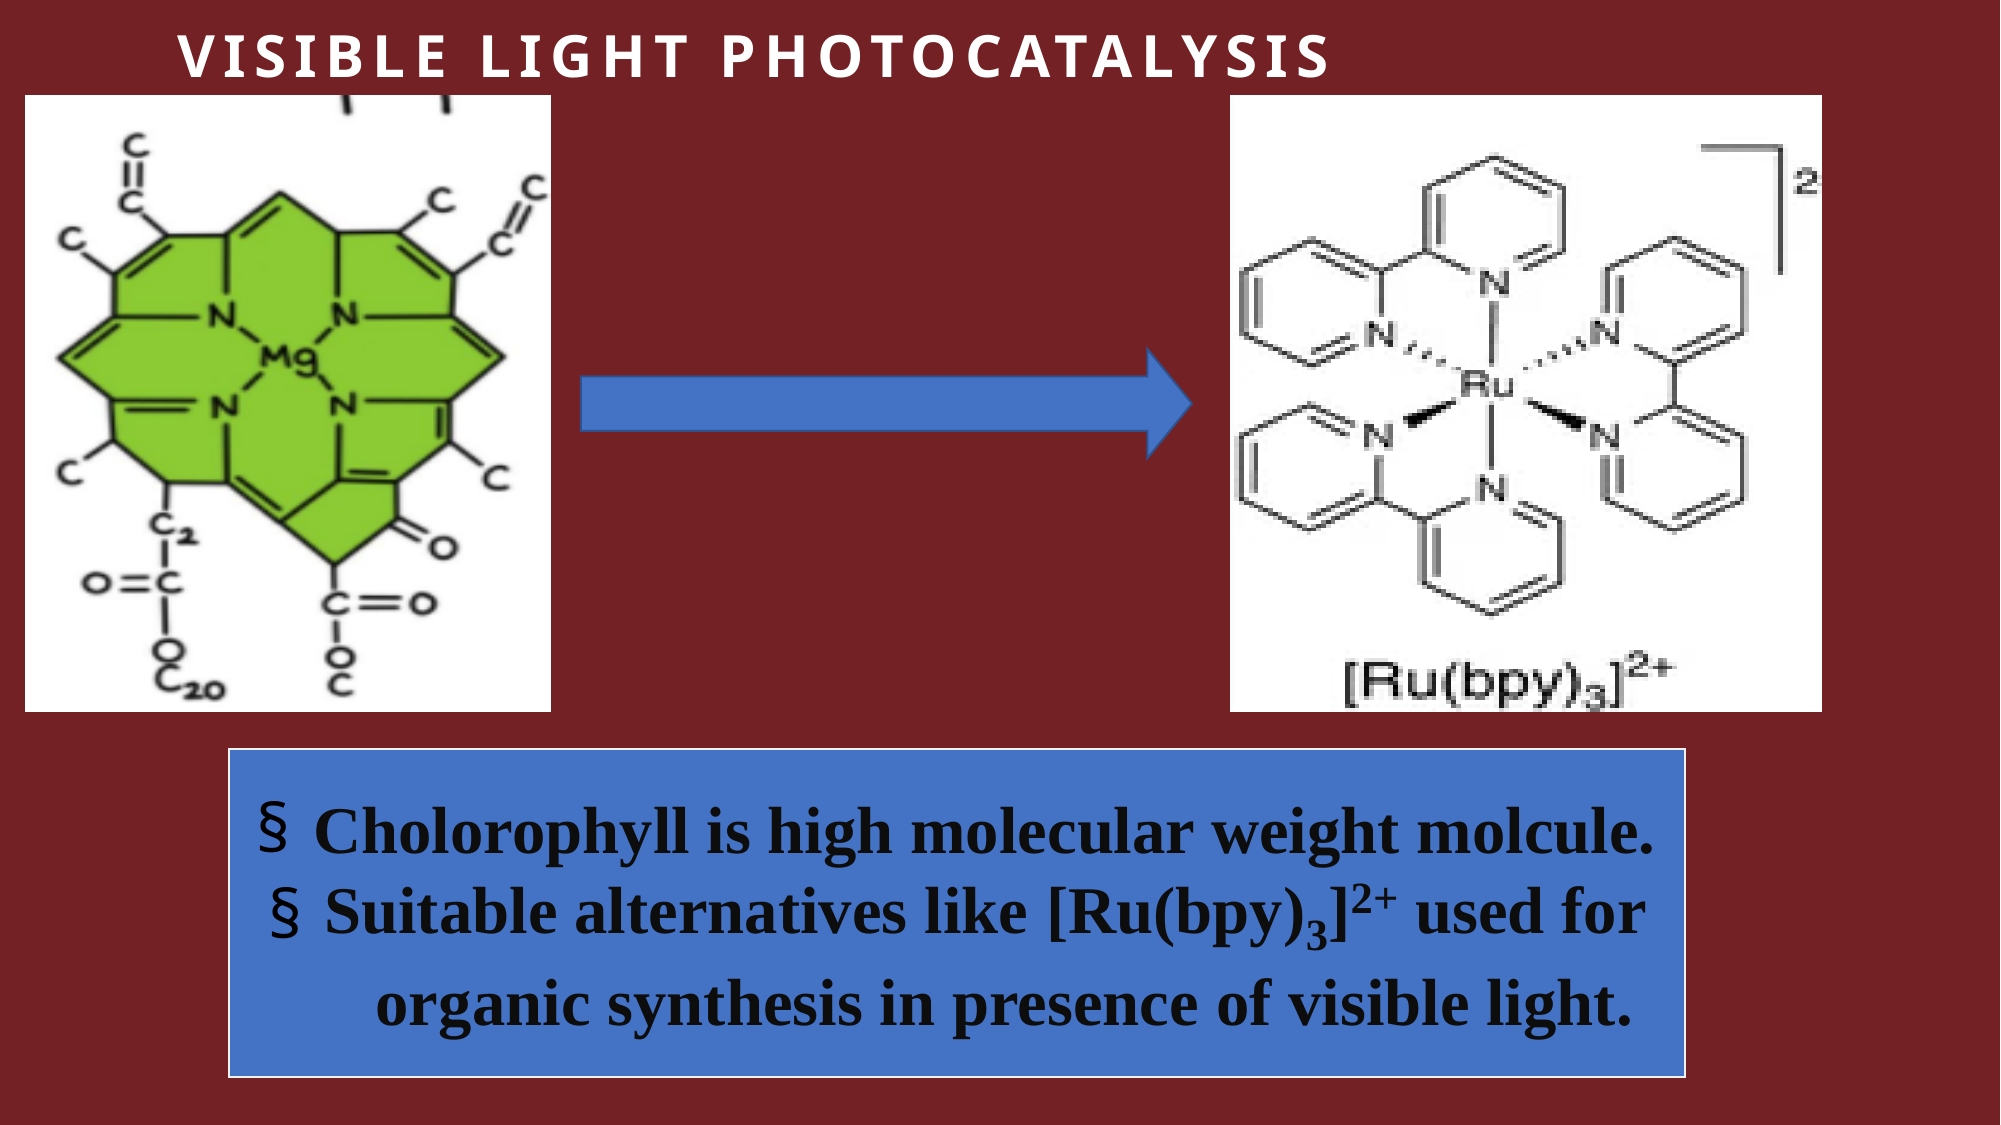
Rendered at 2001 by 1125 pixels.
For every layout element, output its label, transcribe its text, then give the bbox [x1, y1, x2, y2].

picture [25, 95, 551, 712]
text_box [580, 349, 1192, 459]
picture [1230, 95, 1822, 712]
text_box Cholorophyll is high molecular weight molcule. Suitable alternatives like [Ru(bpy)3]2+ used for organic synthesis in presence of visible light. [229, 749, 1685, 1077]
title Visible light photocatalysis [177, 19, 1822, 107]
